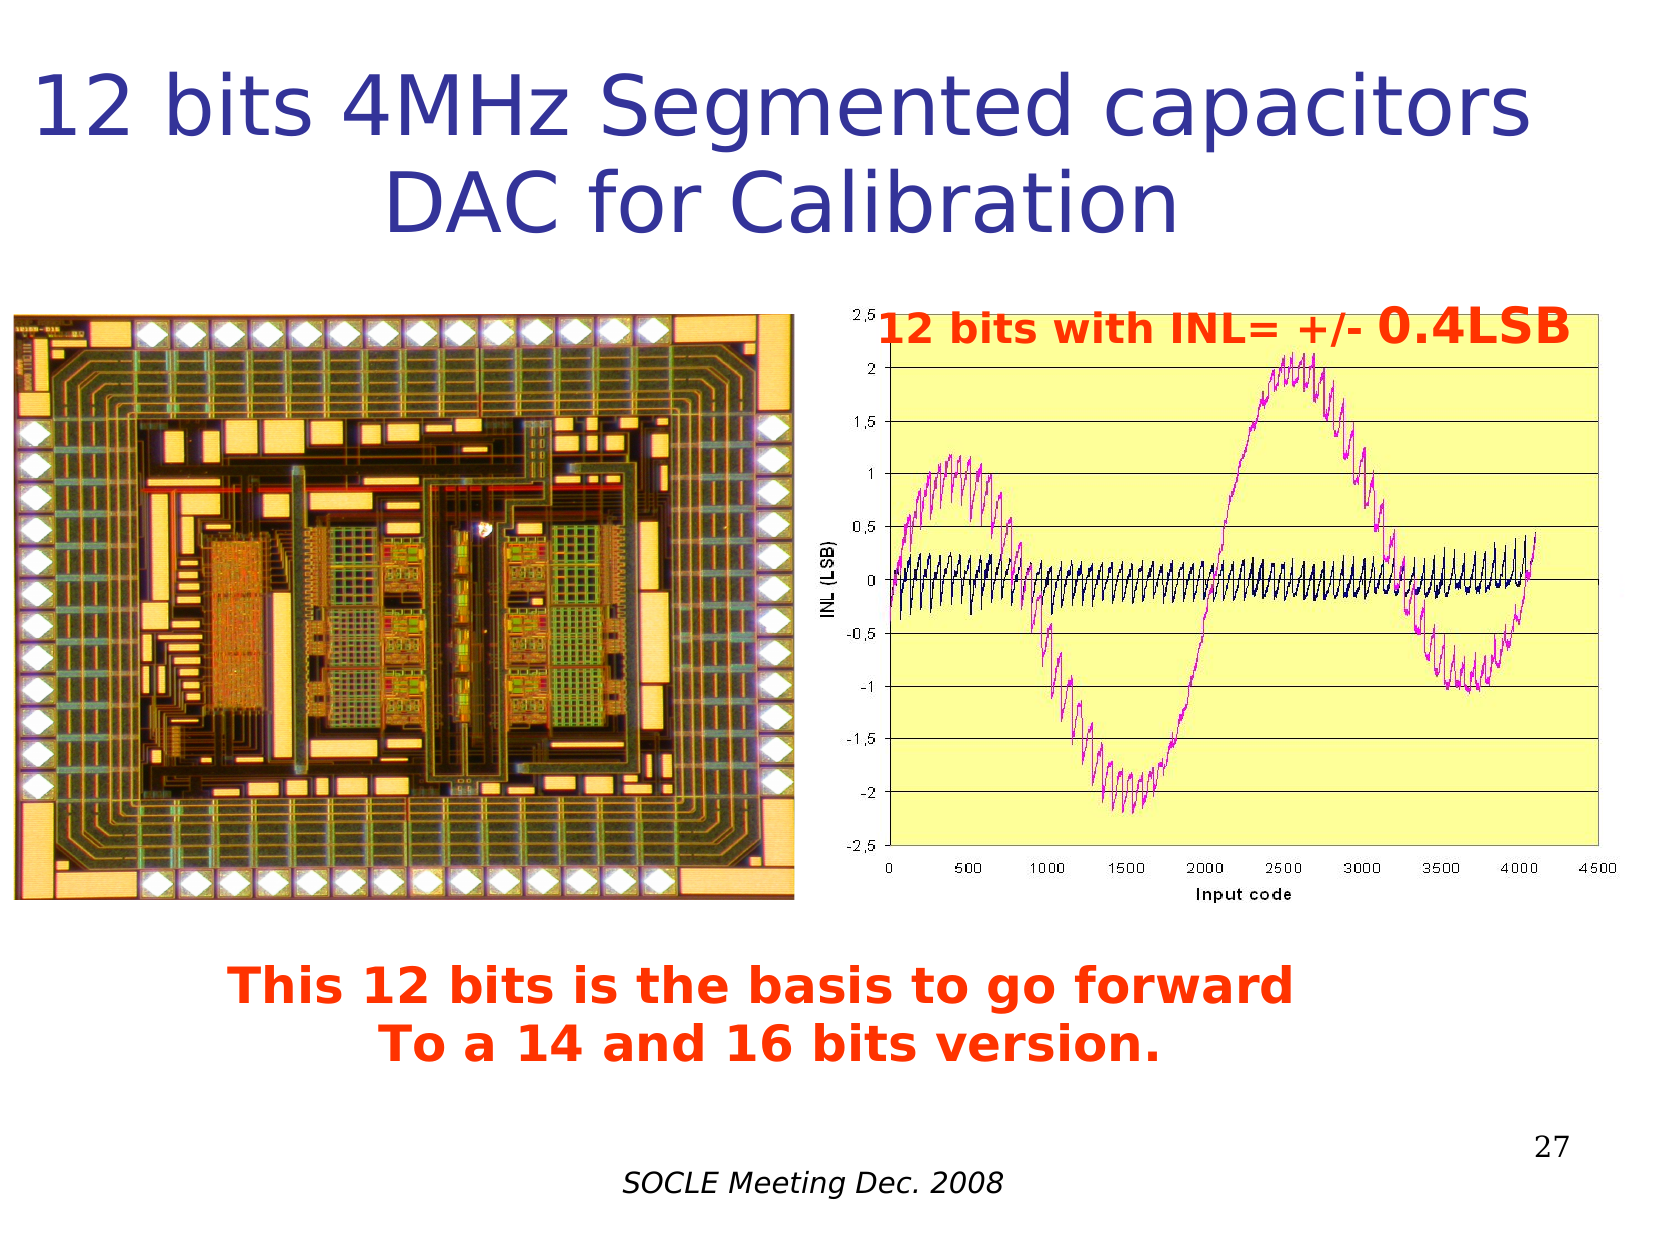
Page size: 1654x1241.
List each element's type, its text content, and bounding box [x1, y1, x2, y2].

text_box This 12 bits is the basis to go forward To a 14 and 16 bits version. [212, 948, 1329, 1081]
picture [13, 314, 795, 900]
picture [814, 297, 1625, 905]
text_box 12 bits with INL= +/- 0.4LSB [861, 289, 1588, 364]
title 12 bits 4MHz Segmented capacitors DAC for Calibration [7, 36, 1557, 274]
